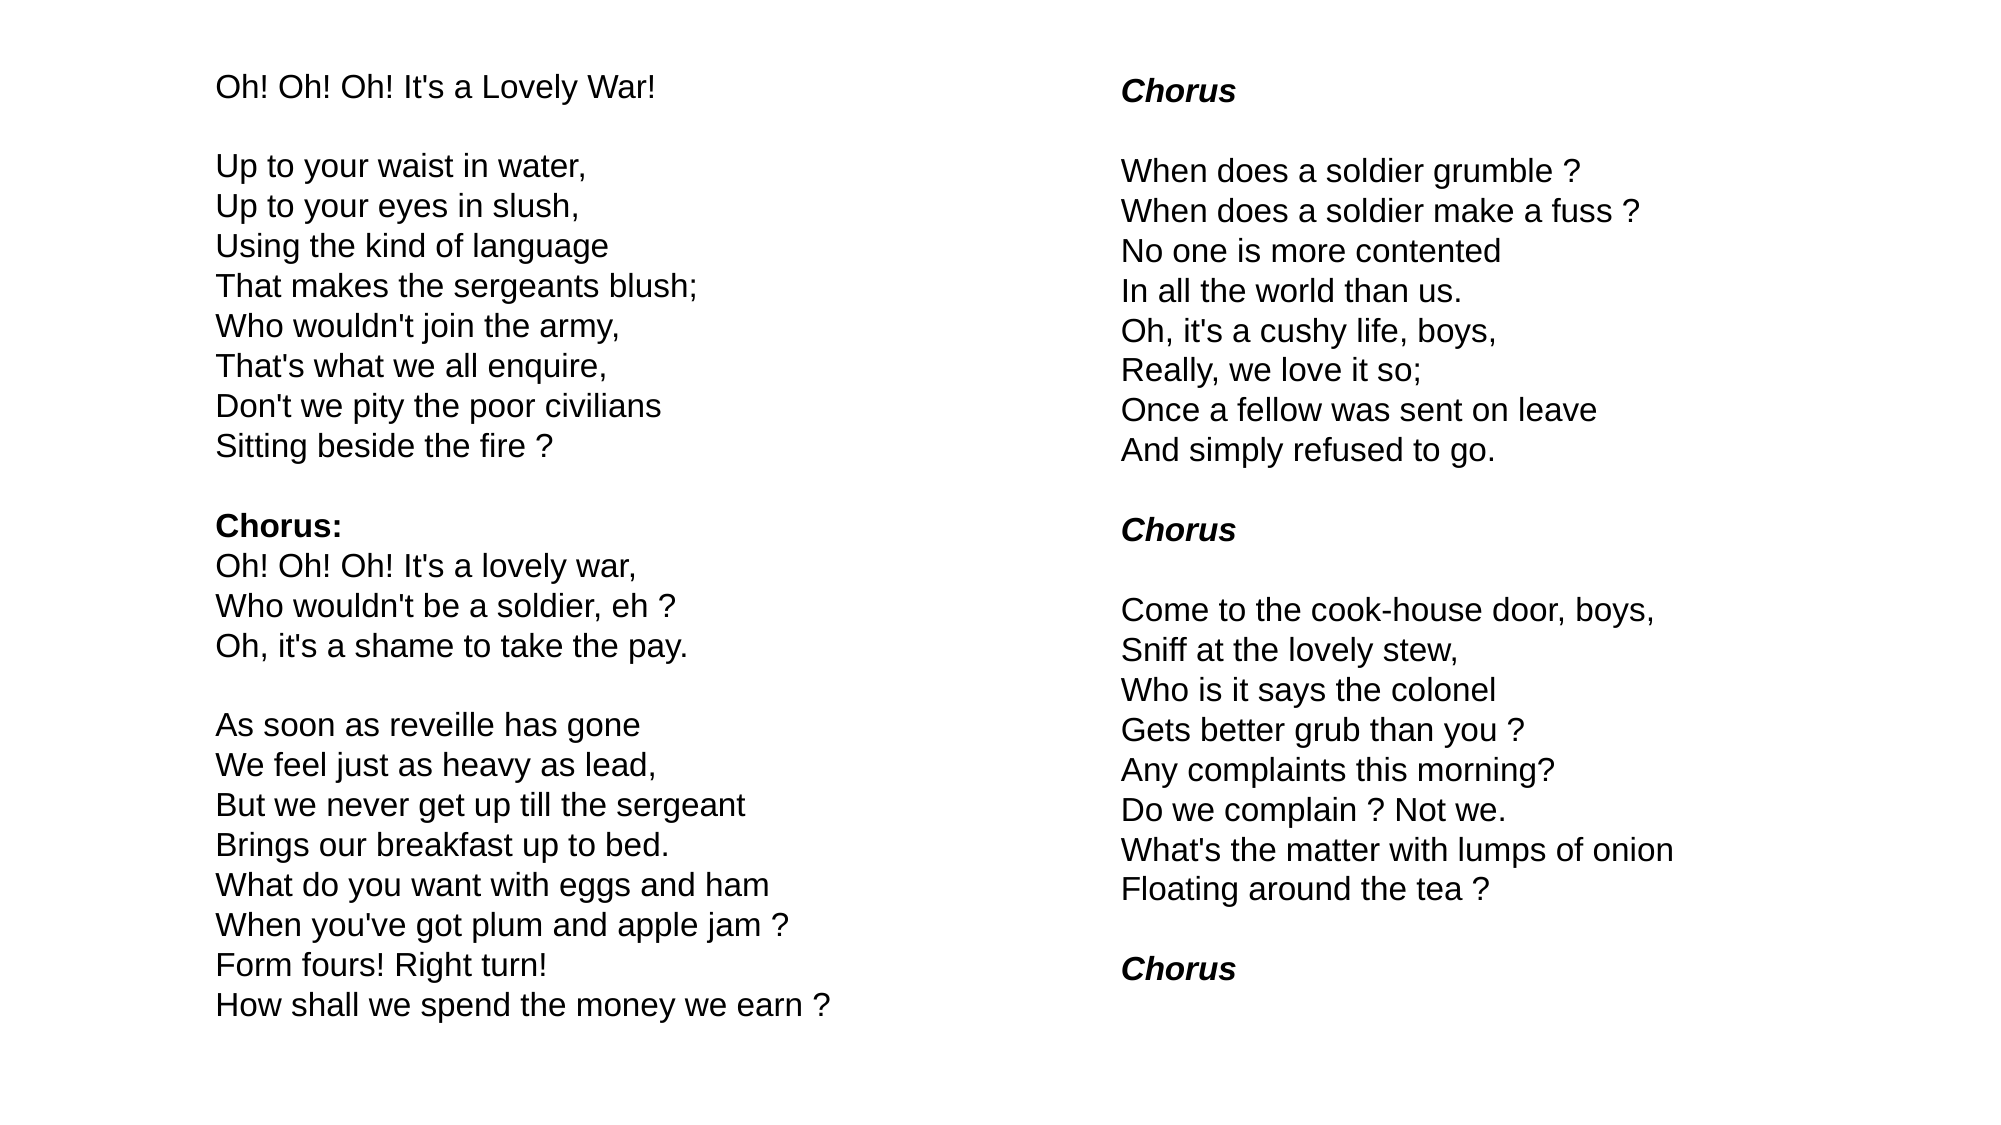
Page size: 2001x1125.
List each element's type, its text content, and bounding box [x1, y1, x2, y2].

text_box Chorus When does a soldier grumble ? When does a soldier make a fuss ? No one is more contented In all the world than us. Oh, it's a cushy life, boys, Really, we love it so; Once a fellow was sent on leave And simply refused to go. Chorus Come to the cook-house door, boys, Sniff at the lovely stew, Who is it says the colonel Gets better grub than you ? Any complaints this morning? Do we complain ? Not we. What's the matter with lumps of onion Floating around the tea ? Chorus [1105, 61, 1701, 1075]
text_box Oh! Oh! Oh! It's a Lovely War! Up to your waist in water, Up to your eyes in slush, Using the kind of language That makes the sergeants blush; Who wouldn't join the army, That's what we all enquire, Don't we pity the poor civilians Sitting beside the fire ? Chorus: Oh! Oh! Oh! It's a lovely war, Who wouldn't be a soldier, eh ? Oh, it's a shame to take the pay. As soon as reveille has gone We feel just as heavy as lead, But we never get up till the sergeant Brings our breakfast up to bed. What do you want with eggs and ham When you've got plum and apple jam ? Form fours! Right turn! How shall we spend the money we earn ? [200, 57, 986, 1111]
